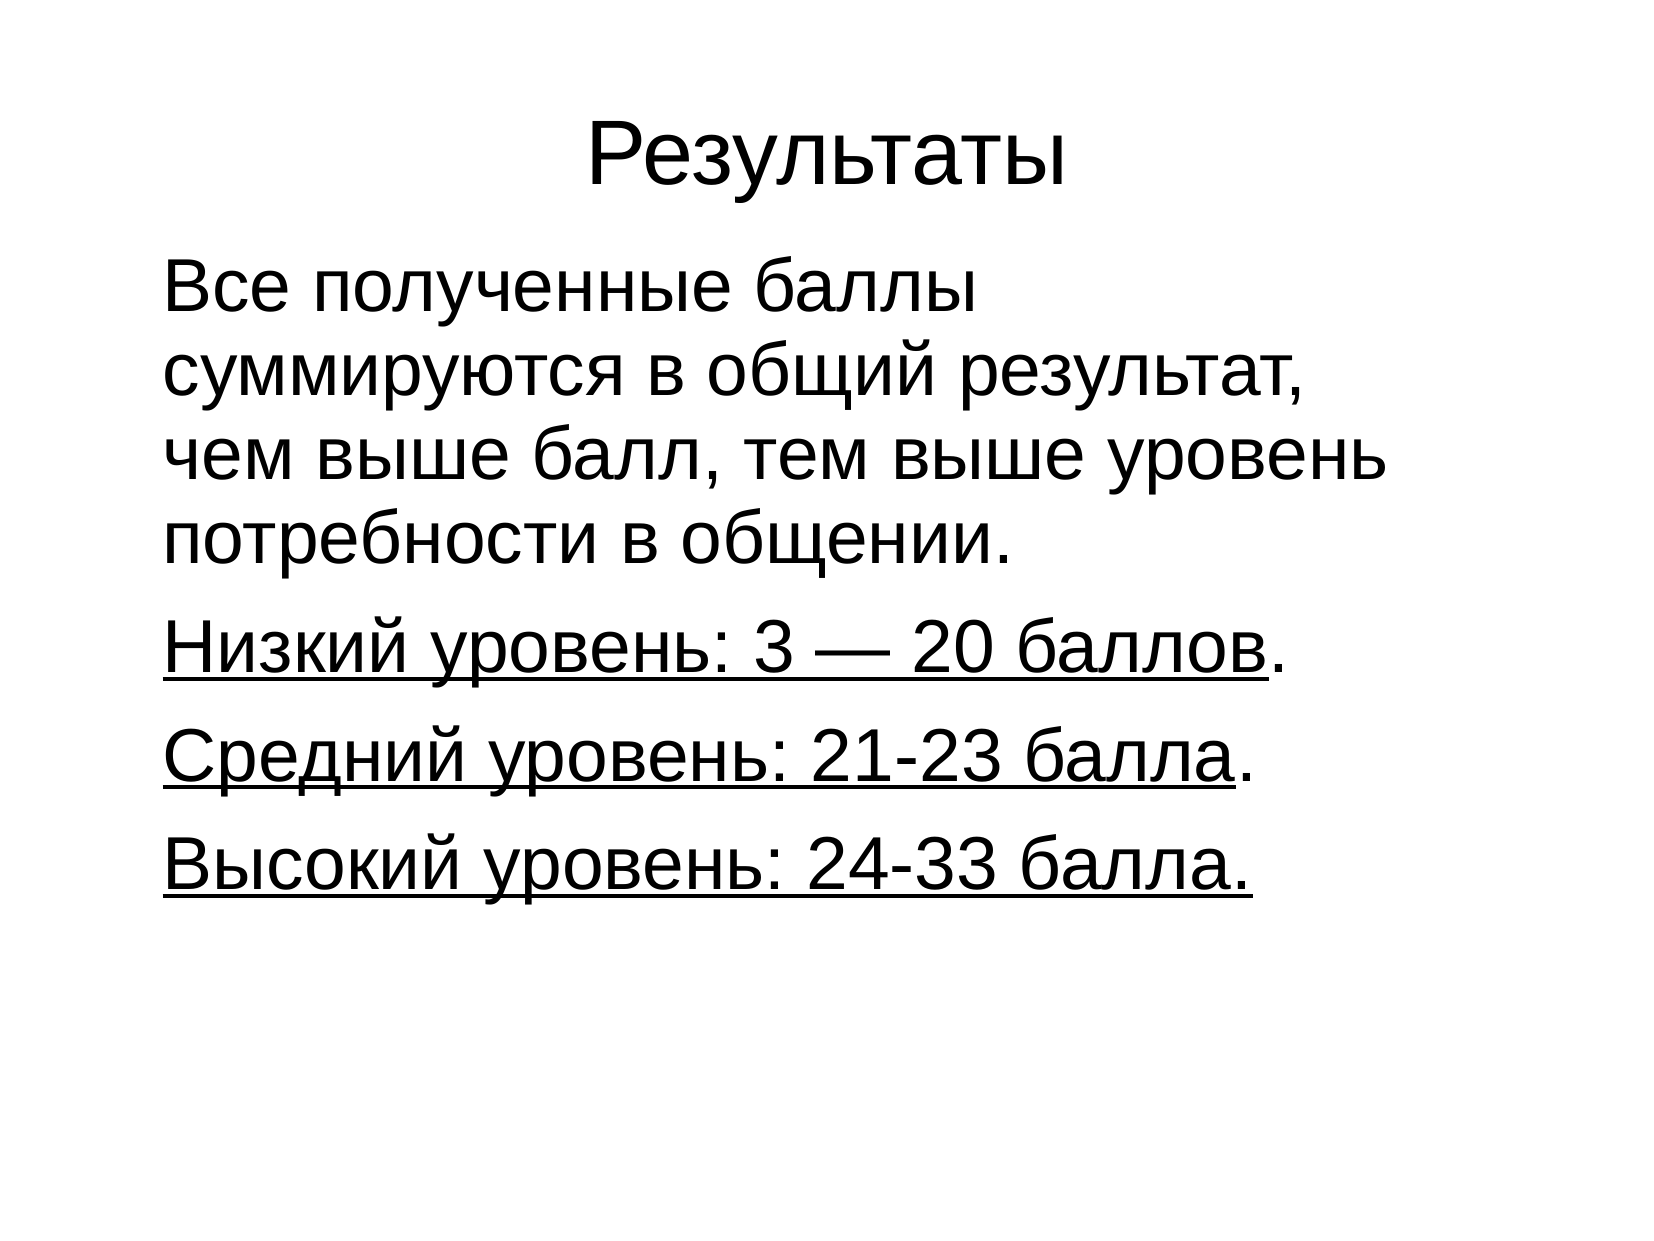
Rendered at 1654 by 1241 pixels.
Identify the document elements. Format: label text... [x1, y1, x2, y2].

table_header [83, 290, 147, 348]
title Результаты [82, 49, 1571, 257]
text_box Все полученные баллы суммируются в общий результат, чем выше балл, тем выше уровень потребности в общении. Низкий уровень: 3 — 20 баллов. Средний уровень: 21-23 балла. Высокий уровень: 24-33 балла. [147, 236, 1418, 1093]
table_header [1418, 290, 1571, 348]
